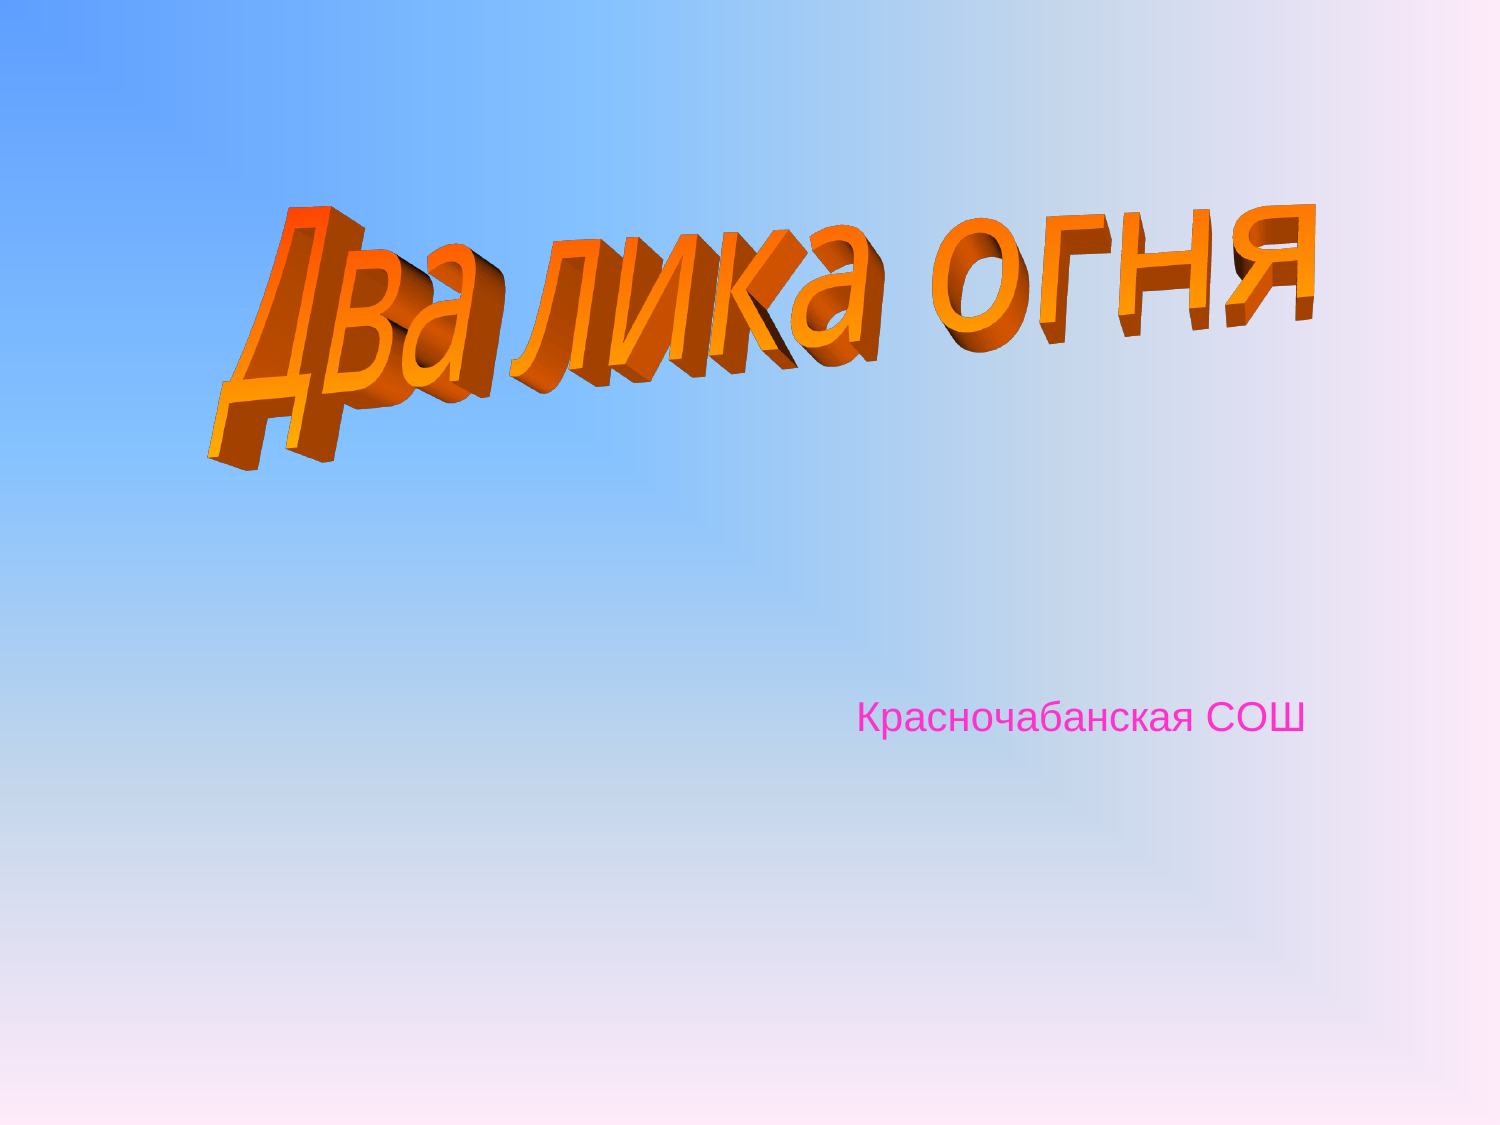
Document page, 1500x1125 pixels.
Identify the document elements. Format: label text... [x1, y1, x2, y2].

text_box Красночабанская СОШ [163, 585, 1322, 824]
picture [0, 0, 1500, 1125]
